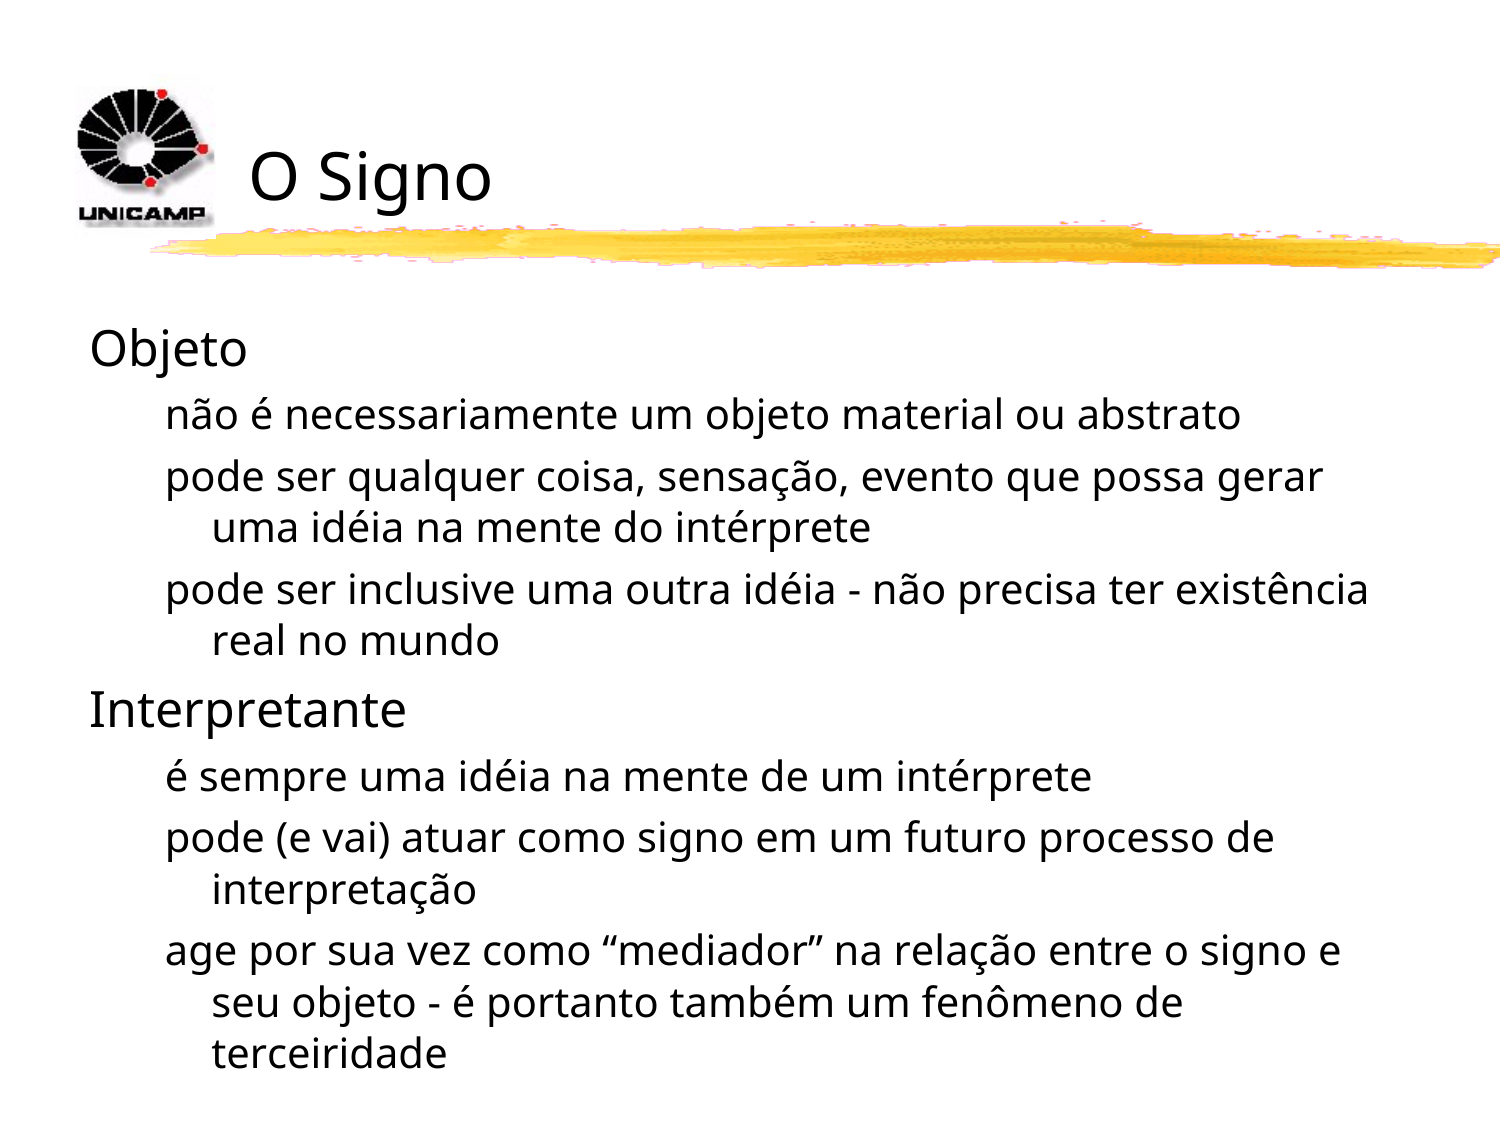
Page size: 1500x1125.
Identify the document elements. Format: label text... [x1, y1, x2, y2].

list Objeto não é necessariamente um objeto material ou abstrato pode ser qualquer coisa, sensação, evento que possa gerar uma idéia na mente do intérprete pode ser inclusive uma outra idéia - não precisa ter existência real no mundo Interpretante é sempre uma idéia na mente de um intérprete pode (e vai) atuar como signo em um futuro processo de interpretação age por sua vez como “mediador” na relação entre o signo e seu objeto - é portanto também um fenômeno de terceiridade [74, 309, 1417, 994]
title O Signo [233, 37, 1434, 225]
picture [75, 74, 1500, 279]
